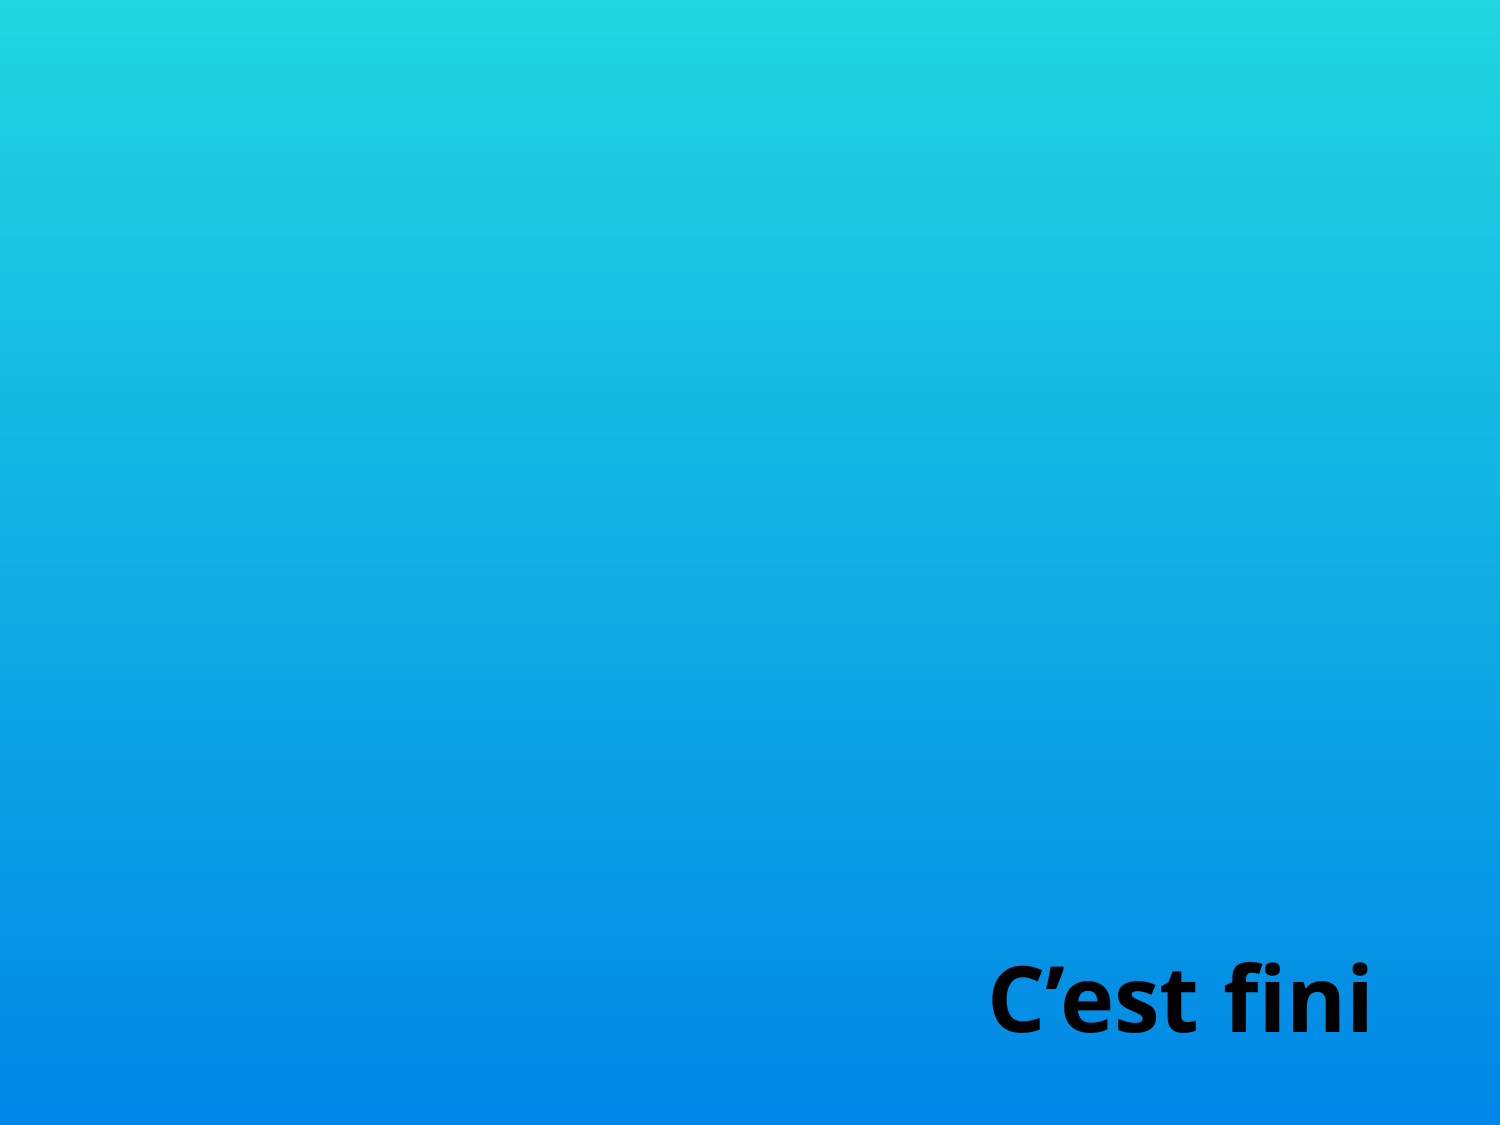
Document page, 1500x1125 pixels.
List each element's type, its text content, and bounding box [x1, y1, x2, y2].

title C’est fini [902, 902, 1461, 1090]
